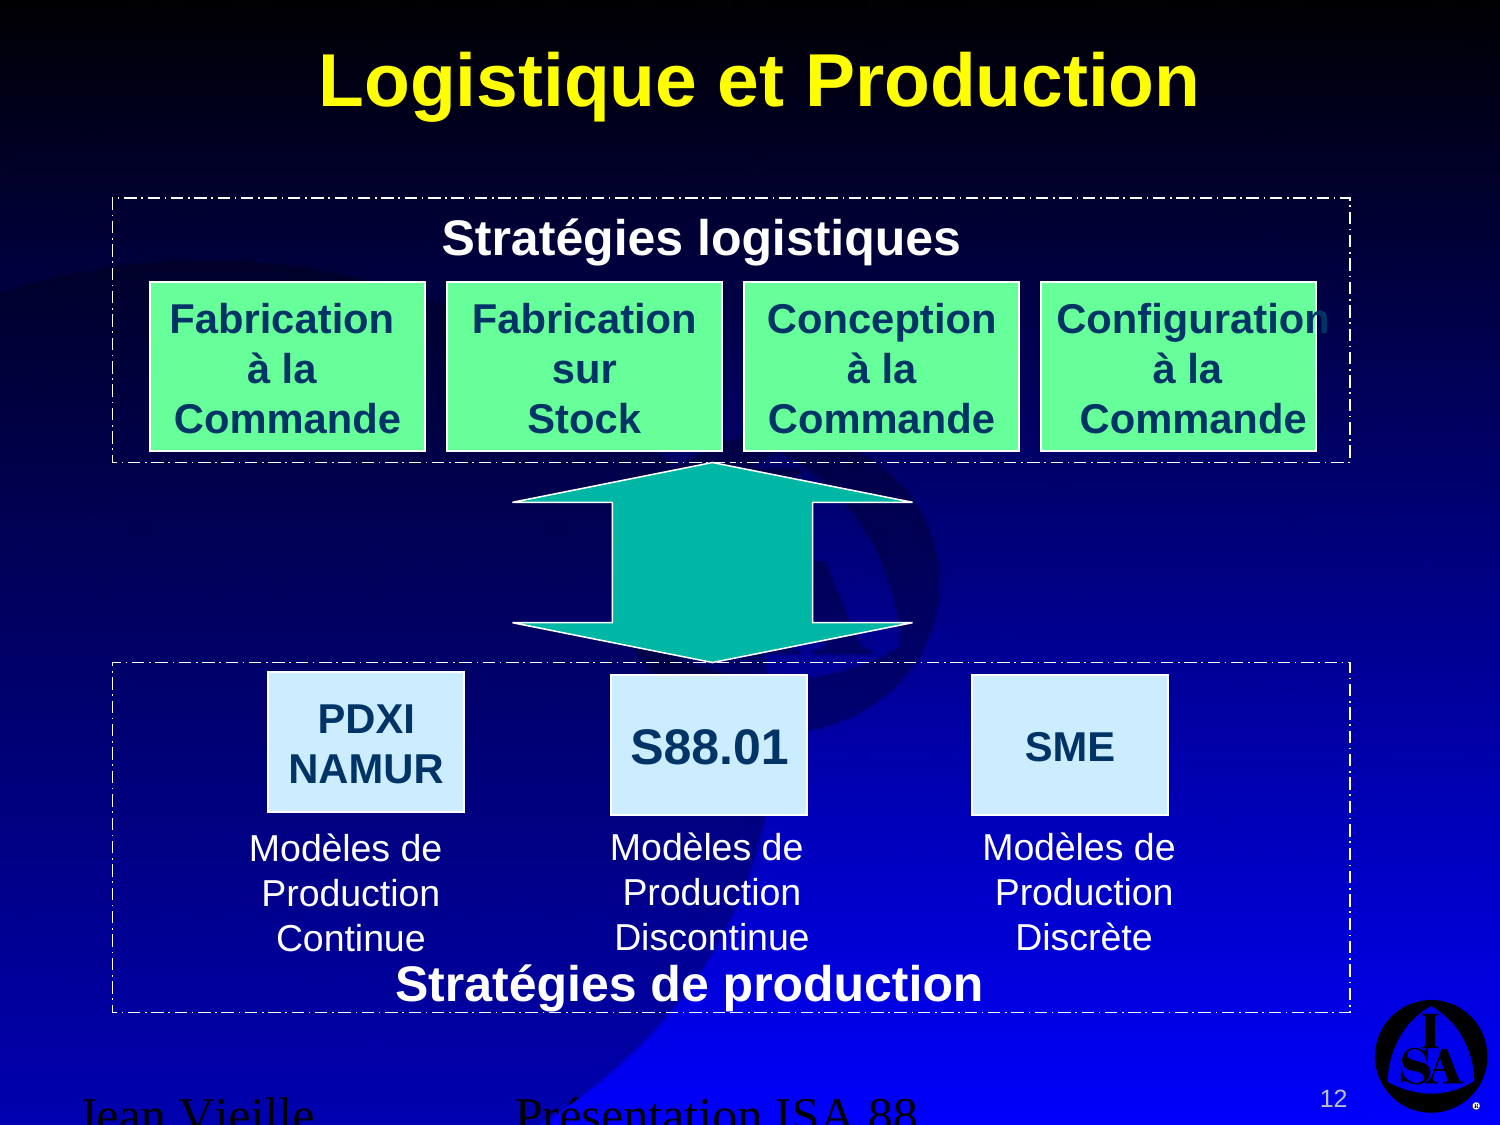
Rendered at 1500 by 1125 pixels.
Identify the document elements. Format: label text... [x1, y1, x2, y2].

text_box Modèles de Production Discontinue [594, 815, 829, 966]
picture [607, 1110, 617, 1118]
picture [234, 1110, 244, 1118]
text_box Stratégies de production [379, 944, 1000, 1020]
picture [899, 1101, 910, 1114]
picture [745, 1111, 754, 1125]
picture [124, 1120, 133, 1125]
picture [565, 1110, 575, 1118]
text_box Modèles de Production Discrète [967, 815, 1202, 966]
text_box S88.01 [611, 674, 808, 815]
text_box Stratégies logistiques [426, 198, 977, 274]
picture [718, 1110, 731, 1125]
picture [874, 1101, 885, 1114]
text_box Conception à la Commande [744, 282, 1019, 451]
picture [102, 1110, 112, 1118]
text_box Fabrication sur Stock [446, 282, 723, 451]
text_box SME [972, 674, 1168, 815]
picture [148, 1111, 157, 1125]
picture [298, 1110, 308, 1118]
picture [524, 1101, 535, 1117]
picture [668, 1120, 677, 1125]
picture [0, 0, 1500, 1125]
picture [828, 1121, 843, 1125]
picture [830, 1103, 841, 1118]
picture [873, 1116, 886, 1125]
text_box PDXI NAMUR [268, 672, 465, 812]
picture [631, 1111, 640, 1125]
picture [898, 1116, 911, 1125]
text_box [512, 462, 913, 663]
text_box Fabrication à la Commande [149, 282, 426, 451]
text_box Configuration à la Commande [1041, 282, 1316, 451]
text_box Modèles de Production Continue [233, 816, 468, 967]
title Logistique et Production [83, 24, 1438, 201]
